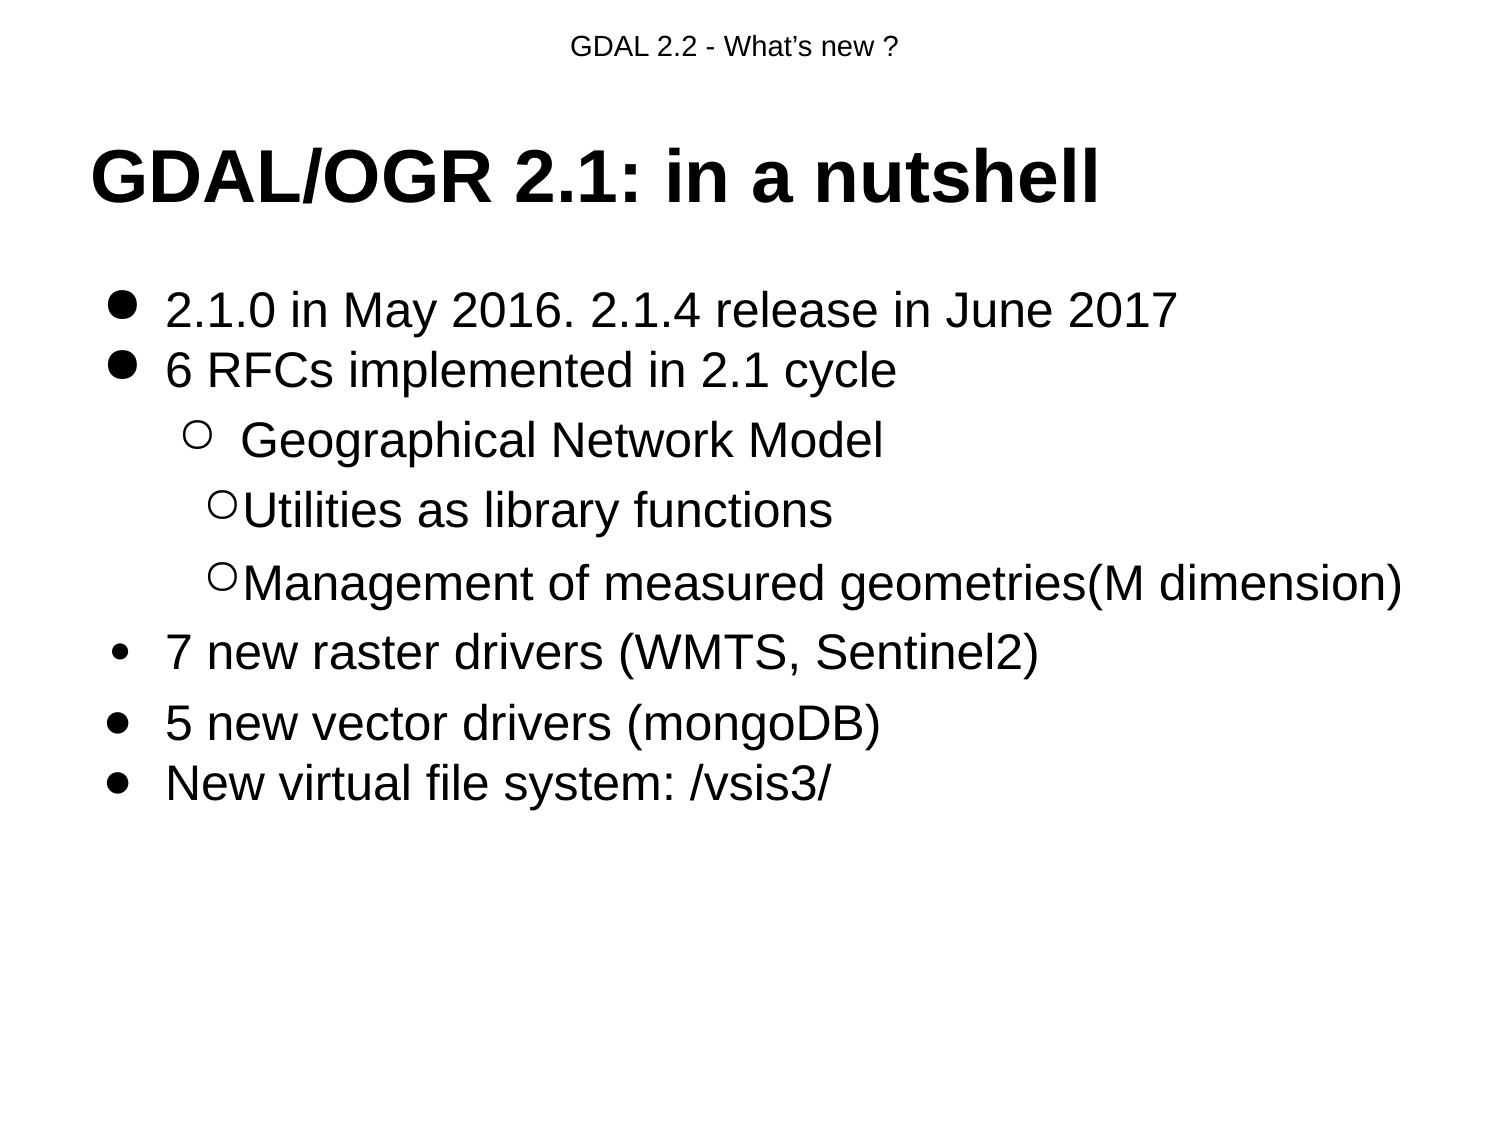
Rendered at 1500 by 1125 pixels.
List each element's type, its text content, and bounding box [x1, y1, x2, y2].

list 2.1.0 in May 2016. 2.1.4 release in June 2017 6 RFCs implemented in 2.1 cycle Geographical Network Model Utilities as library functions Management of measured geometries(M dimension) 7 new raster drivers (WMTS, Sentinel2) 5 new vector drivers (mongoDB) New virtual file system: /vsis3/ [75, 262, 1425, 1078]
title GDAL/OGR 2.1: in a nutshell [75, 45, 1425, 233]
